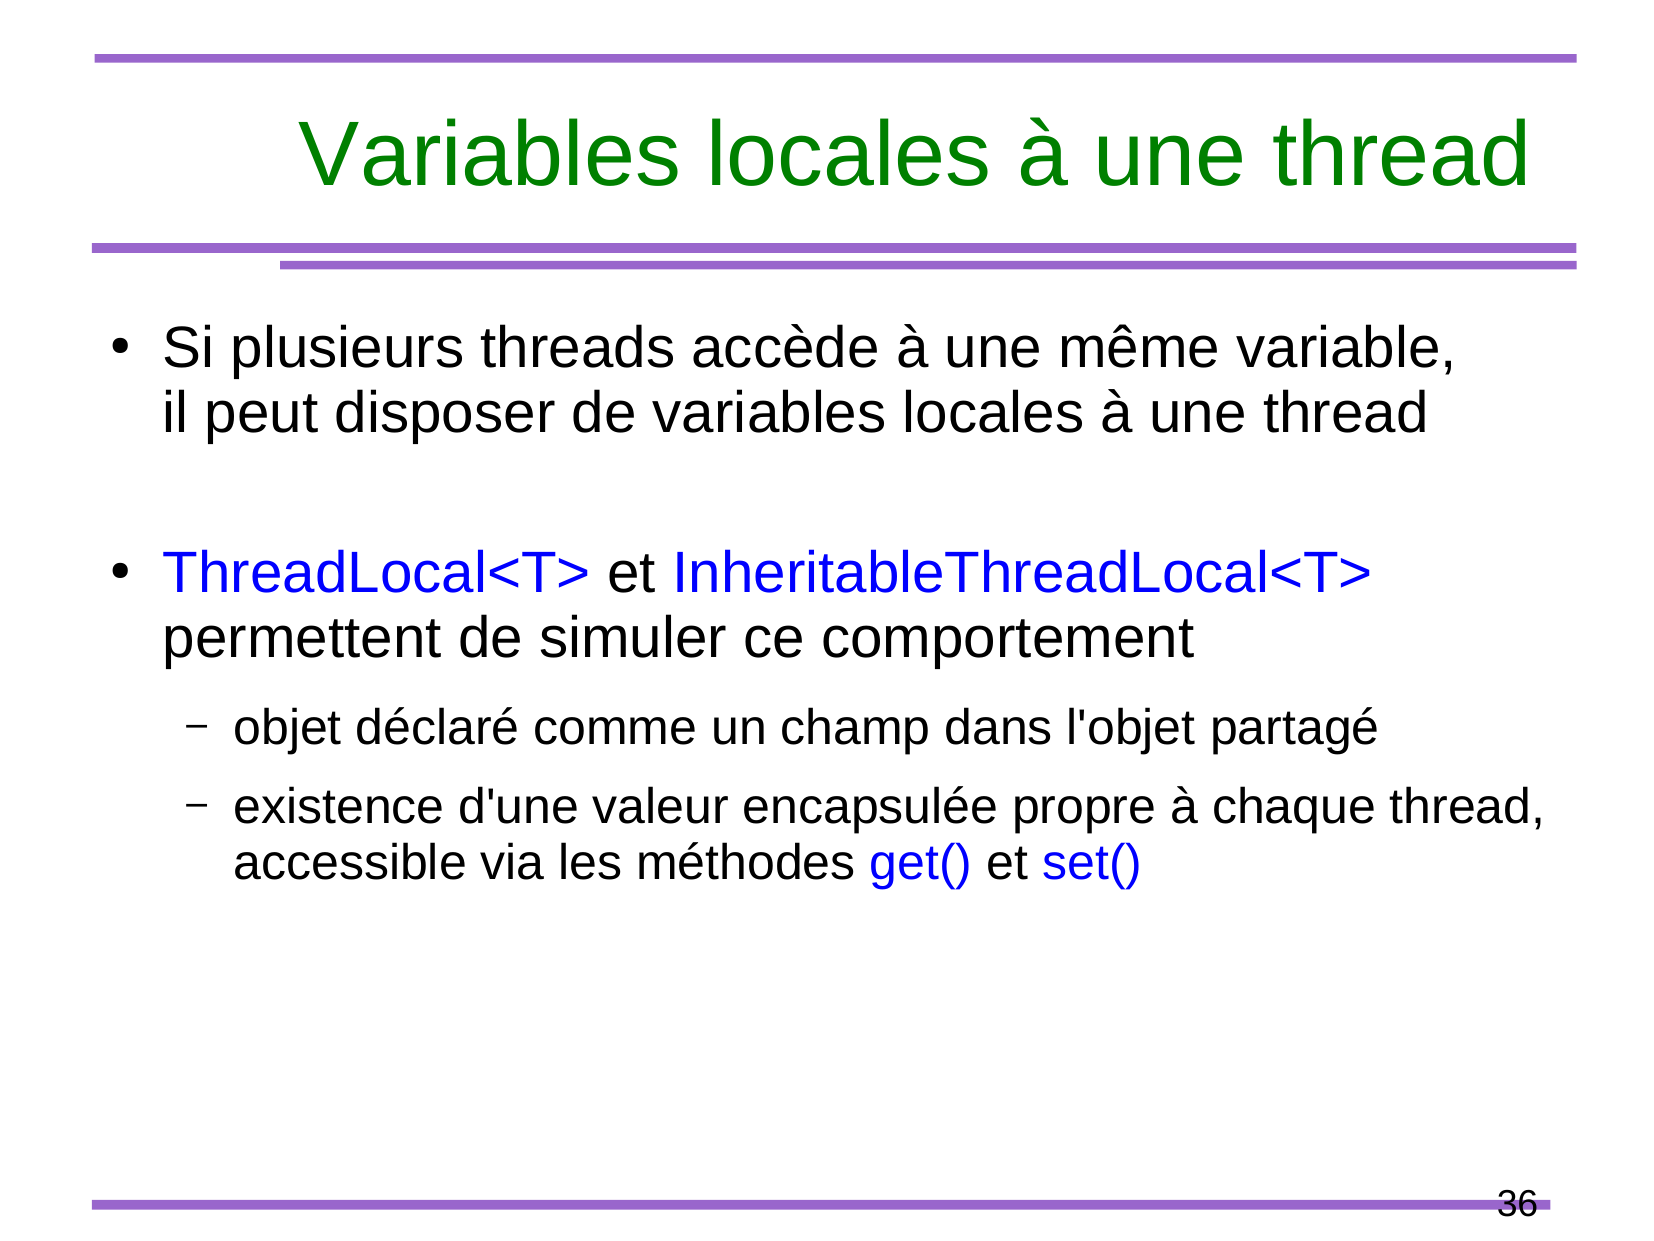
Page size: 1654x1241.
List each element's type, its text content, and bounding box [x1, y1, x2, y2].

list Si plusieurs threads accède à une même variable, il peut disposer de variables locales à une thread ThreadLocal<T> et InheritableThreadLocal<T> permettent de simuler ce comportement objet déclaré comme un champ dans l'objet partagé existence d'une valeur encapsulée propre à chaque thread, accessible via les méthodes get() et set() [92, 315, 1563, 1024]
title Variables locales à une thread [121, 49, 1534, 257]
